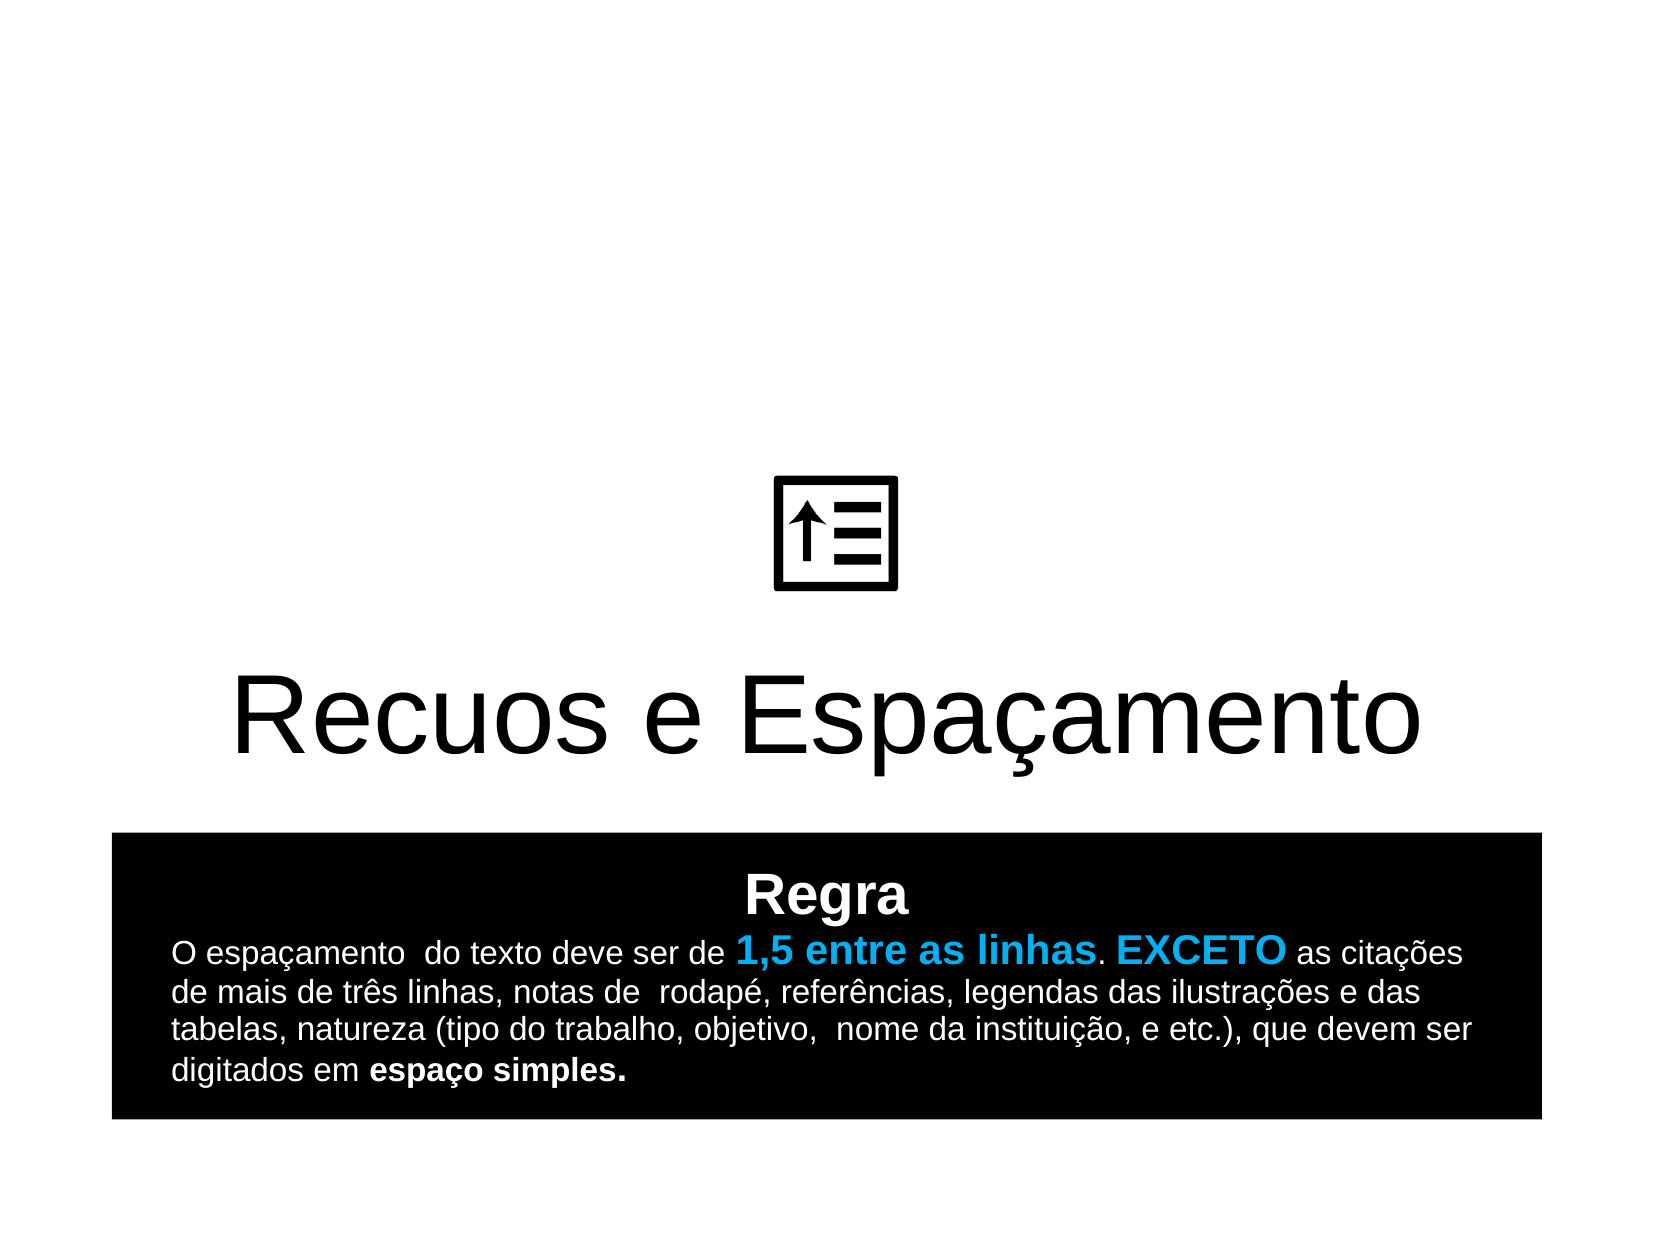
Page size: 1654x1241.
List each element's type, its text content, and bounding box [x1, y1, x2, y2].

text_box Regra O espaçamento do texto deve ser de 1,5 entre as linhas. EXCETO as citações de mais de três linhas, notas de rodapé, referências, legendas das ilustrações e das tabelas, natureza (tipo do trabalho, objetivo, nome da instituição, e etc.), que devem ser digitados em espaço simples. [111, 832, 1542, 1120]
title Recuos e Espaçamento [11, 608, 1642, 816]
picture [757, 454, 914, 612]
